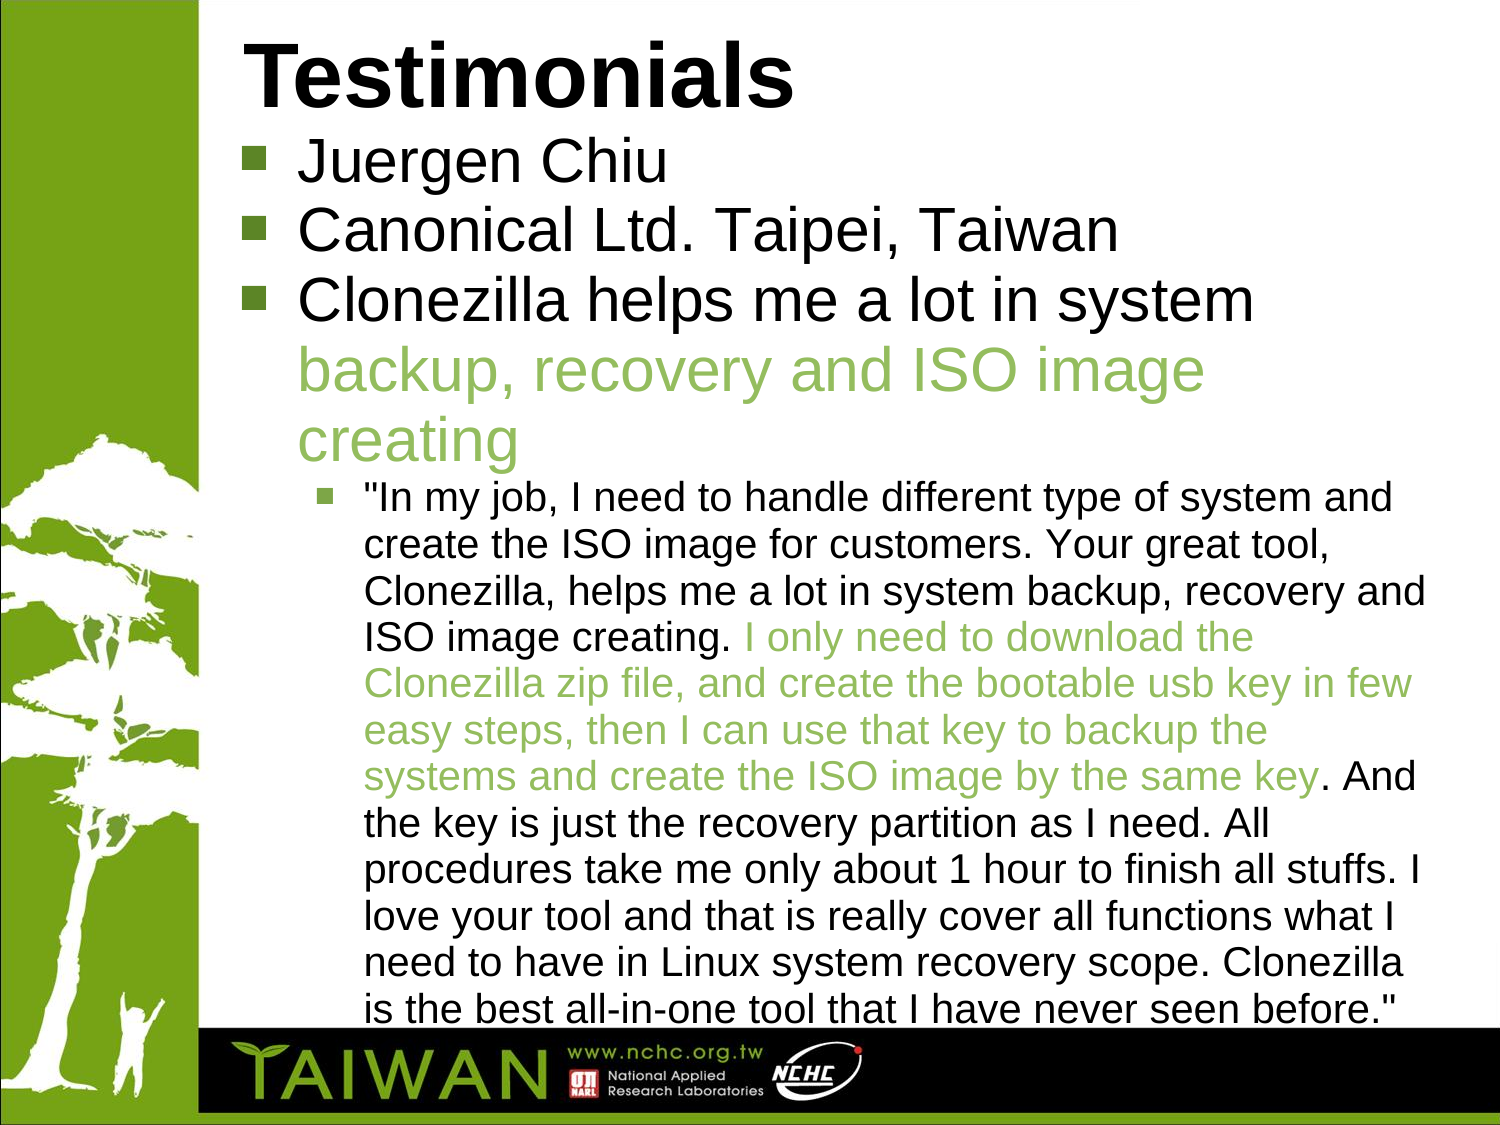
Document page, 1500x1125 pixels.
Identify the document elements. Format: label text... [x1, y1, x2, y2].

title Testimonials [230, 0, 945, 118]
text_box Juergen Chiu Canonical Ltd. Taipei, Taiwan Clonezilla helps me a lot in system backup, recovery and ISO image creating "In my job, I need to handle different type of system and create the ISO image for customers. Your great tool, Clonezilla, helps me a lot in system backup, recovery and ISO image creating. I only need to download the Clonezilla zip file, and create the bootable usb key in few easy steps, then I can use that key to backup the systems and create the ISO image by the same key. And the key is just the recovery partition as I need. All procedures take me only about 1 hour to finish all stuffs. I love your tool and that is really cover all functions what I need to have in Linux system recovery scope. Clonezilla is the best all-in-one tool that I have never seen before." [227, 118, 1447, 1040]
picture [0, 0, 1500, 1125]
